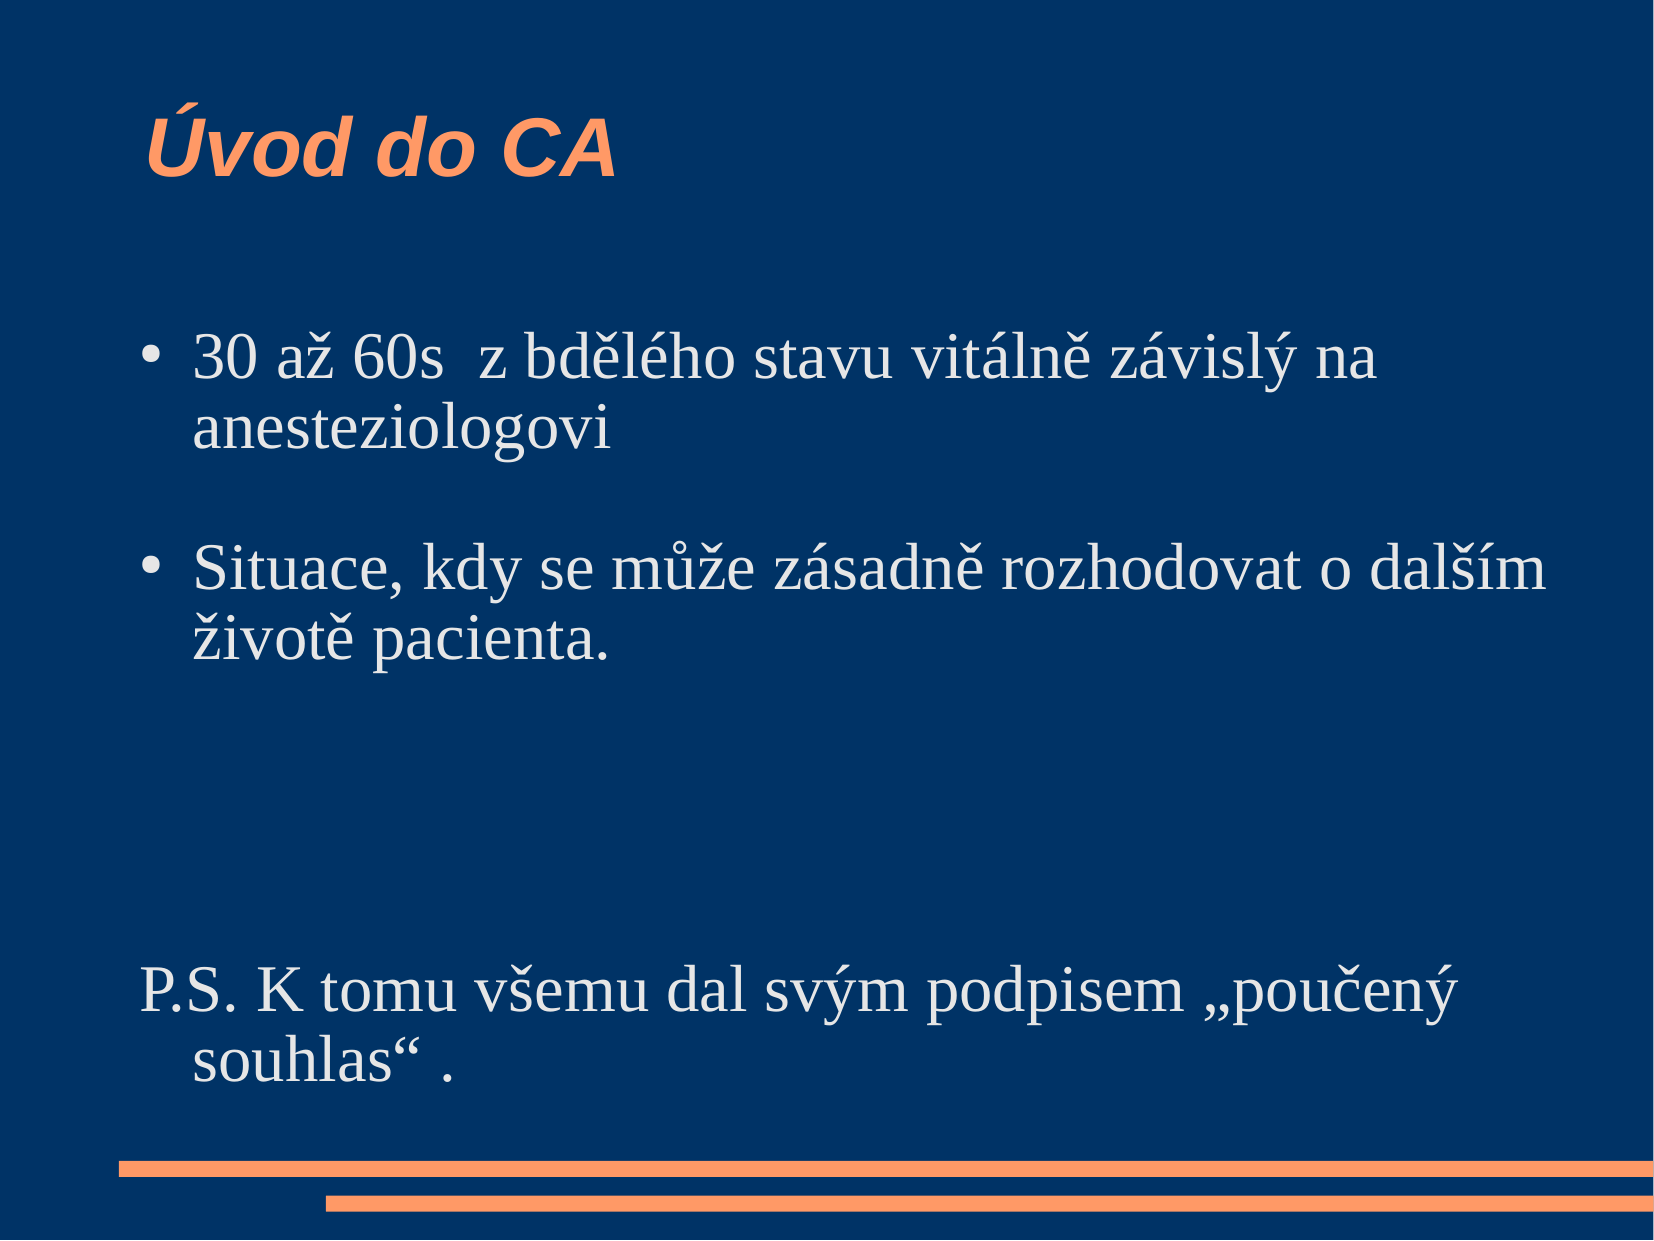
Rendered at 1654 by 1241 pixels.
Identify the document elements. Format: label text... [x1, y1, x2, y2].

title Úvod do CA [121, 46, 1534, 254]
list 30 až 60s z bdělého stavu vitálně závislý na anesteziologovi Situace, kdy se může zásadně rozhodovat o dalším životě pacienta. P.S. K tomu všemu dal svým podpisem „poučený souhlas“ . [121, 322, 1561, 1158]
